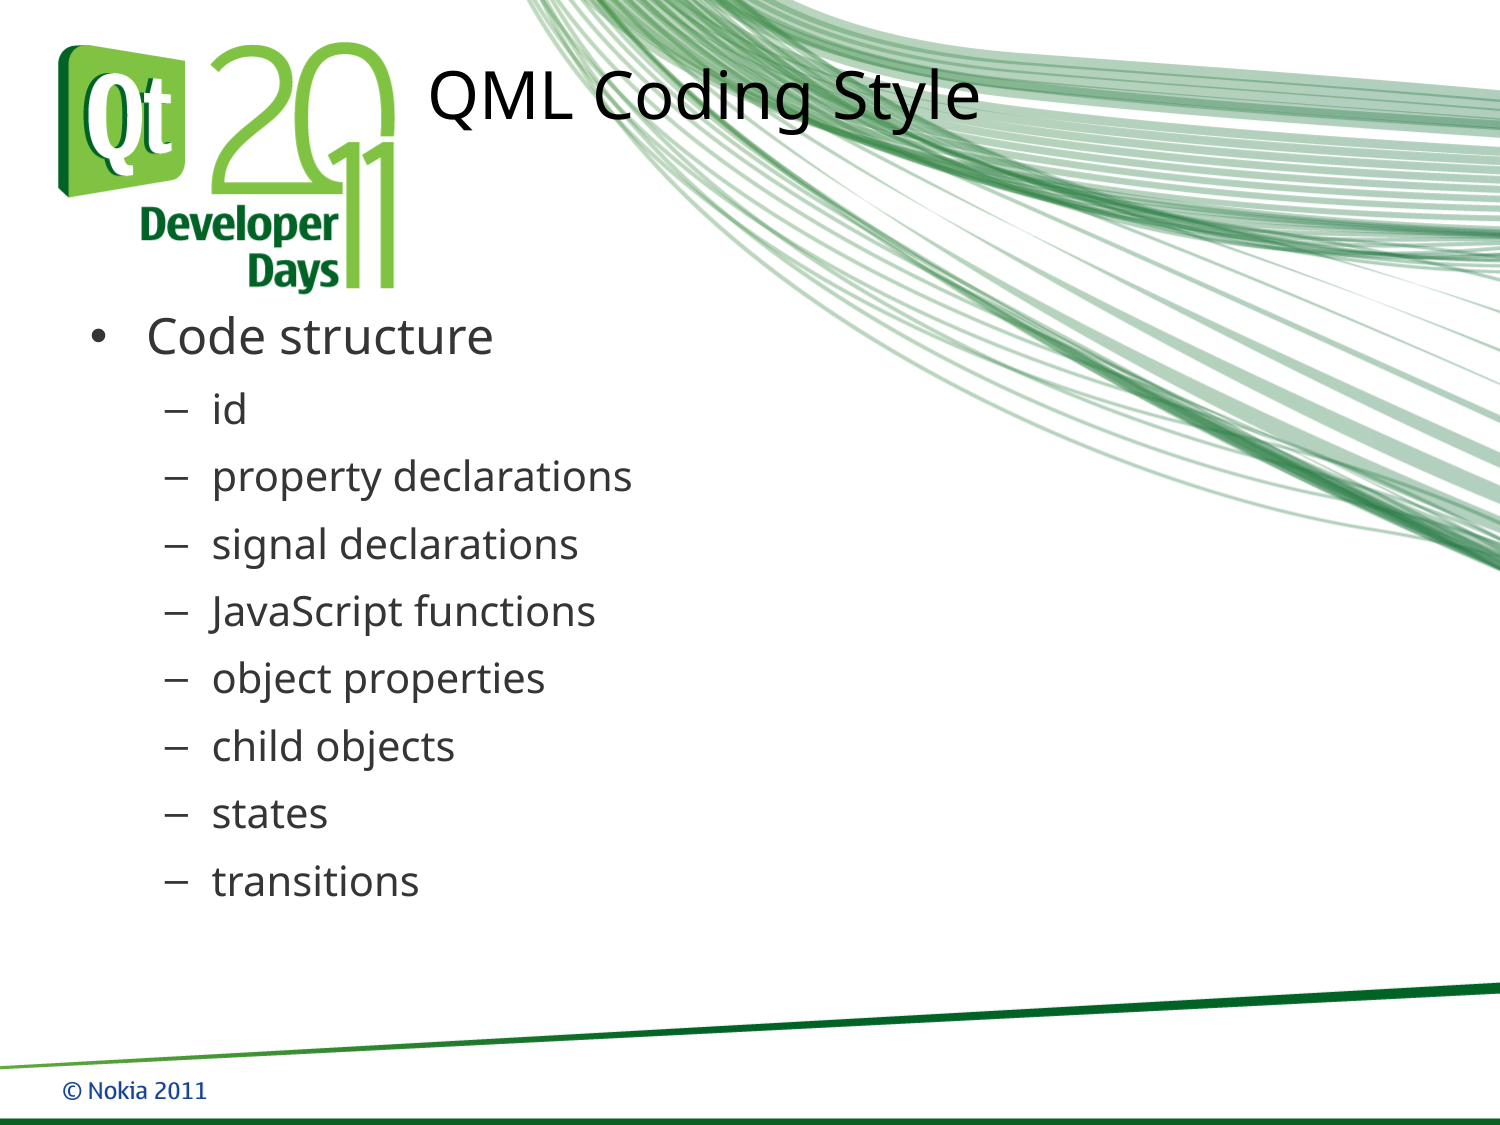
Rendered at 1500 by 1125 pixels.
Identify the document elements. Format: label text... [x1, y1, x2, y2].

picture [0, 0, 1500, 1125]
list Code structure id property declarations signal declarations JavaScript functions object properties child objects states transitions [75, 212, 1426, 955]
title QML Coding Style [262, 0, 1300, 188]
